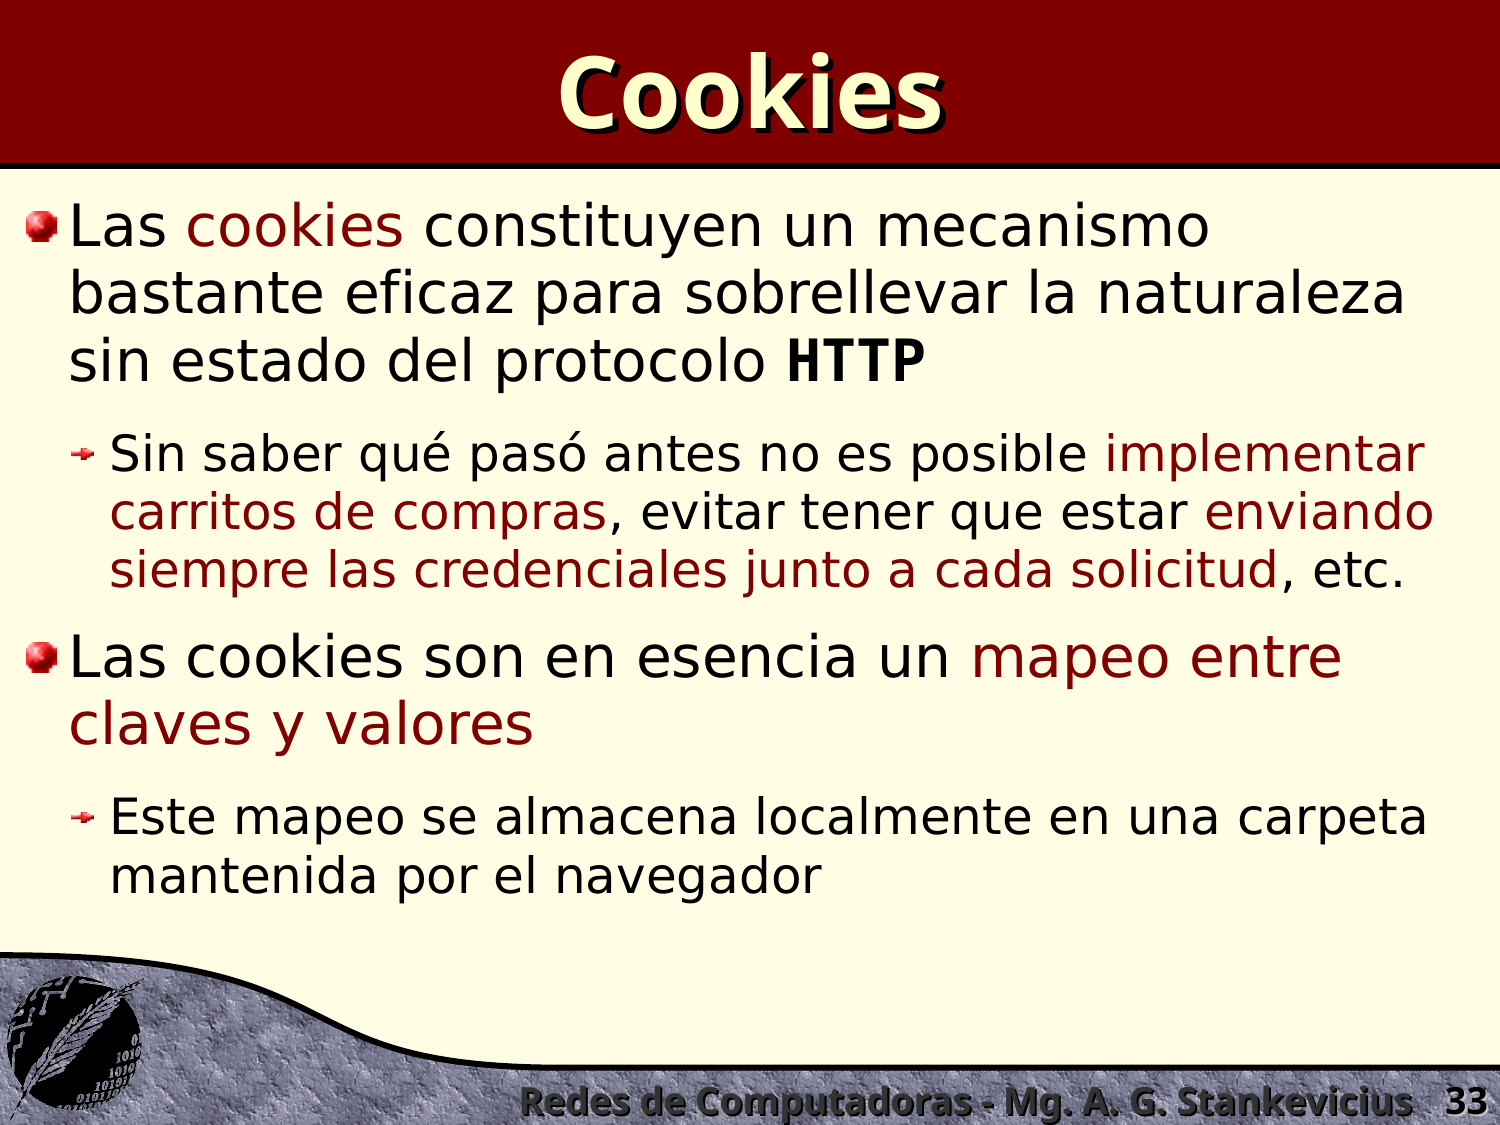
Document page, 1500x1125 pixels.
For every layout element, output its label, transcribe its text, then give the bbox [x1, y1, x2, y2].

picture [1047, 1100, 1054, 1110]
picture [0, 959, 1500, 1125]
list Las cookies constituyen un mecanismo bastante eficaz para sobrellevar la naturaleza sin estado del protocolo HTTP Sin saber qué pasó antes no es posible implementar carritos de compras, evitar tener que estar enviando siempre las credenciales junto a cada solicitud, etc. Las cookies son en esencia un mapeo entre claves y valores Este mapeo se almacena localmente en una carpeta mantenida por el navegador [11, 192, 1486, 921]
title Cookies [15, 5, 1485, 160]
picture [790, 1100, 795, 1110]
